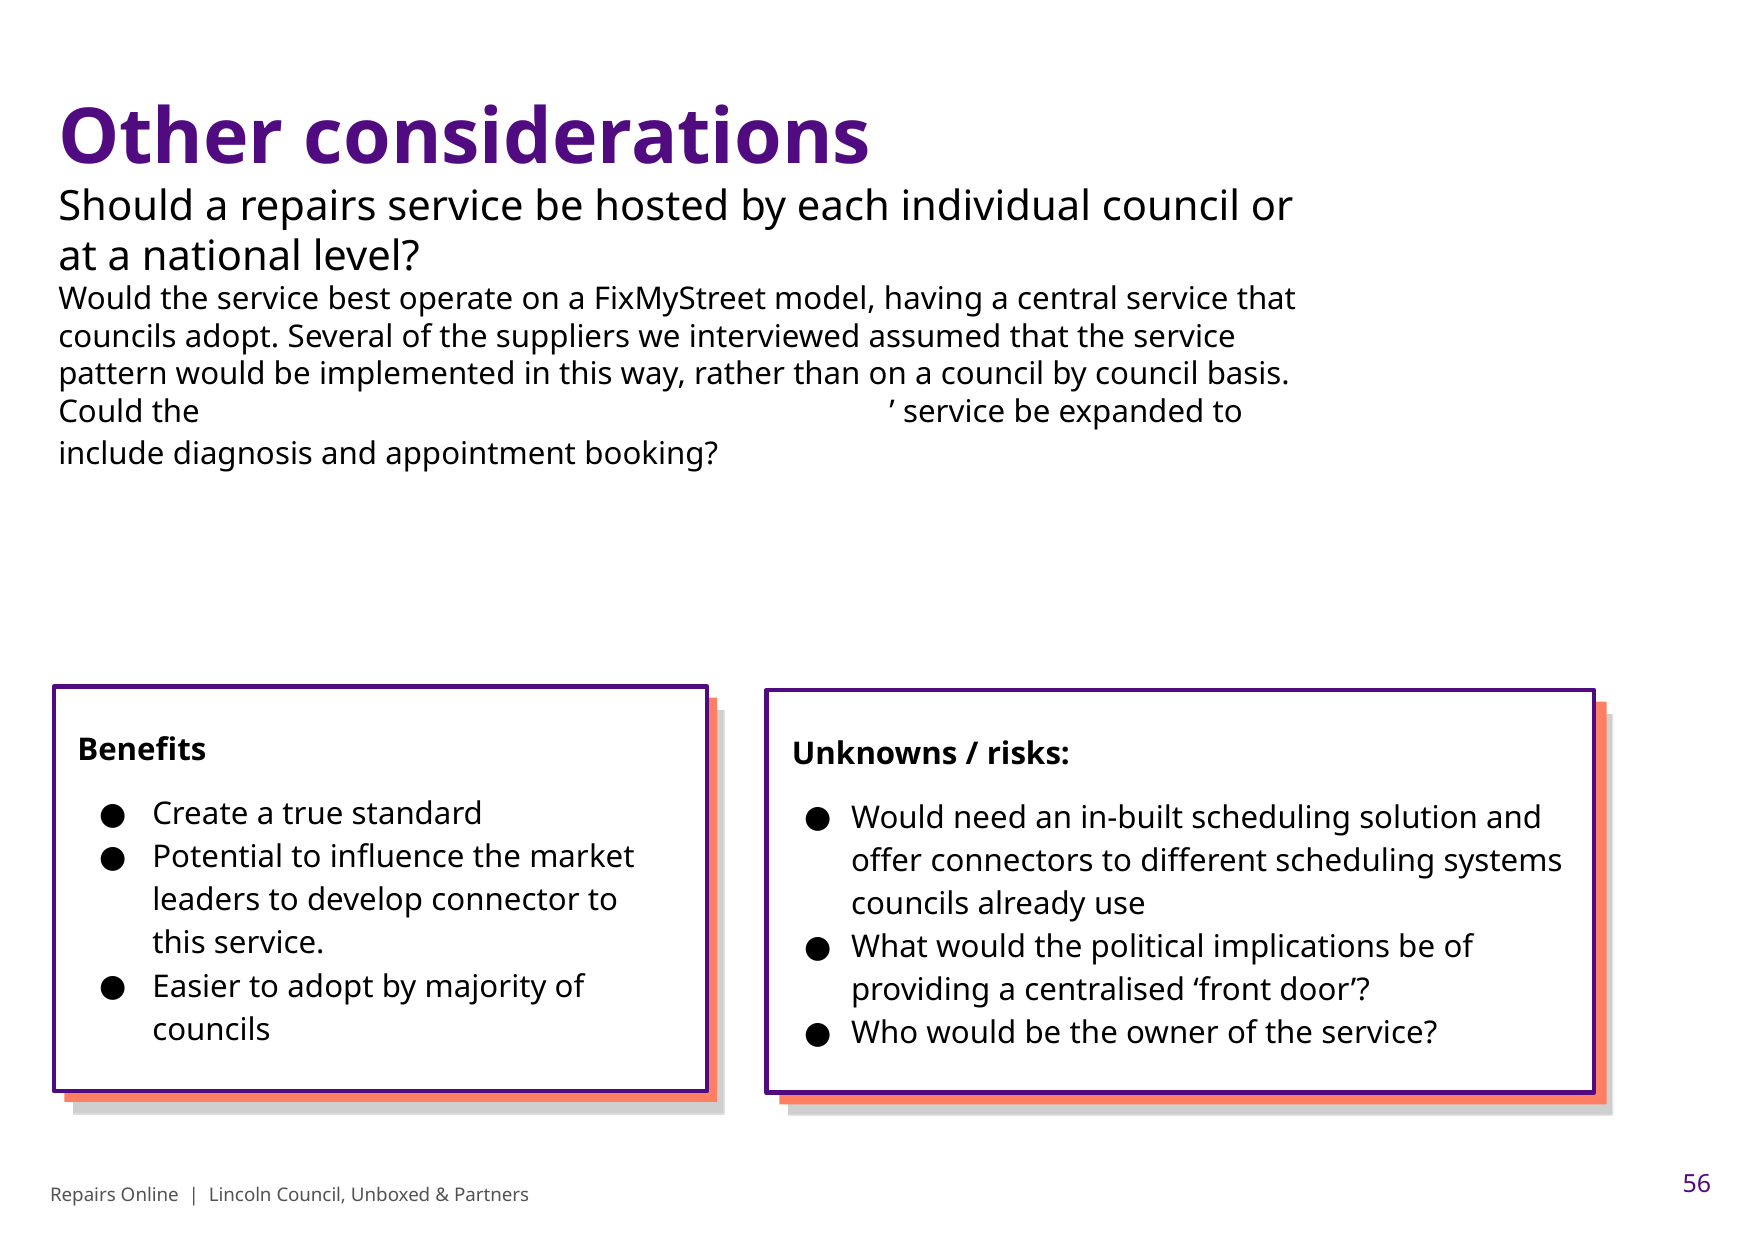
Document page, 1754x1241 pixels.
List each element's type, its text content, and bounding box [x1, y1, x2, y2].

text_box [54, 686, 62, 1092]
slide_number <number> [1625, 1136, 1731, 1232]
title Other considerations Should a repairs service be hosted by each individual council or at a national level? Would the service best operate on a FixMyStreet model, having a central service that councils adopt. Several of the suppliers we interviewed assumed that the service pattern would be implemented in this way, rather than on a council by council basis. Could the GOV.UK ‘Request a repair to a council property’ service be expanded to include diagnosis and appointment booking? [39, 66, 1323, 207]
text_box [766, 690, 776, 1093]
text_box Unknowns / risks: Would need an in-built scheduling solution and offer connectors to different scheduling systems councils already use What would the political implications be of providing a centralised ‘front door’? Who would be the owner of the service? [776, 690, 1589, 1101]
text_box [64, 686, 718, 1102]
text_box Benefits Create a true standard Potential to influence the market leaders to develop connector to this service. Easier to adopt by majority of councils [62, 686, 703, 1100]
text_box [779, 690, 1607, 1105]
